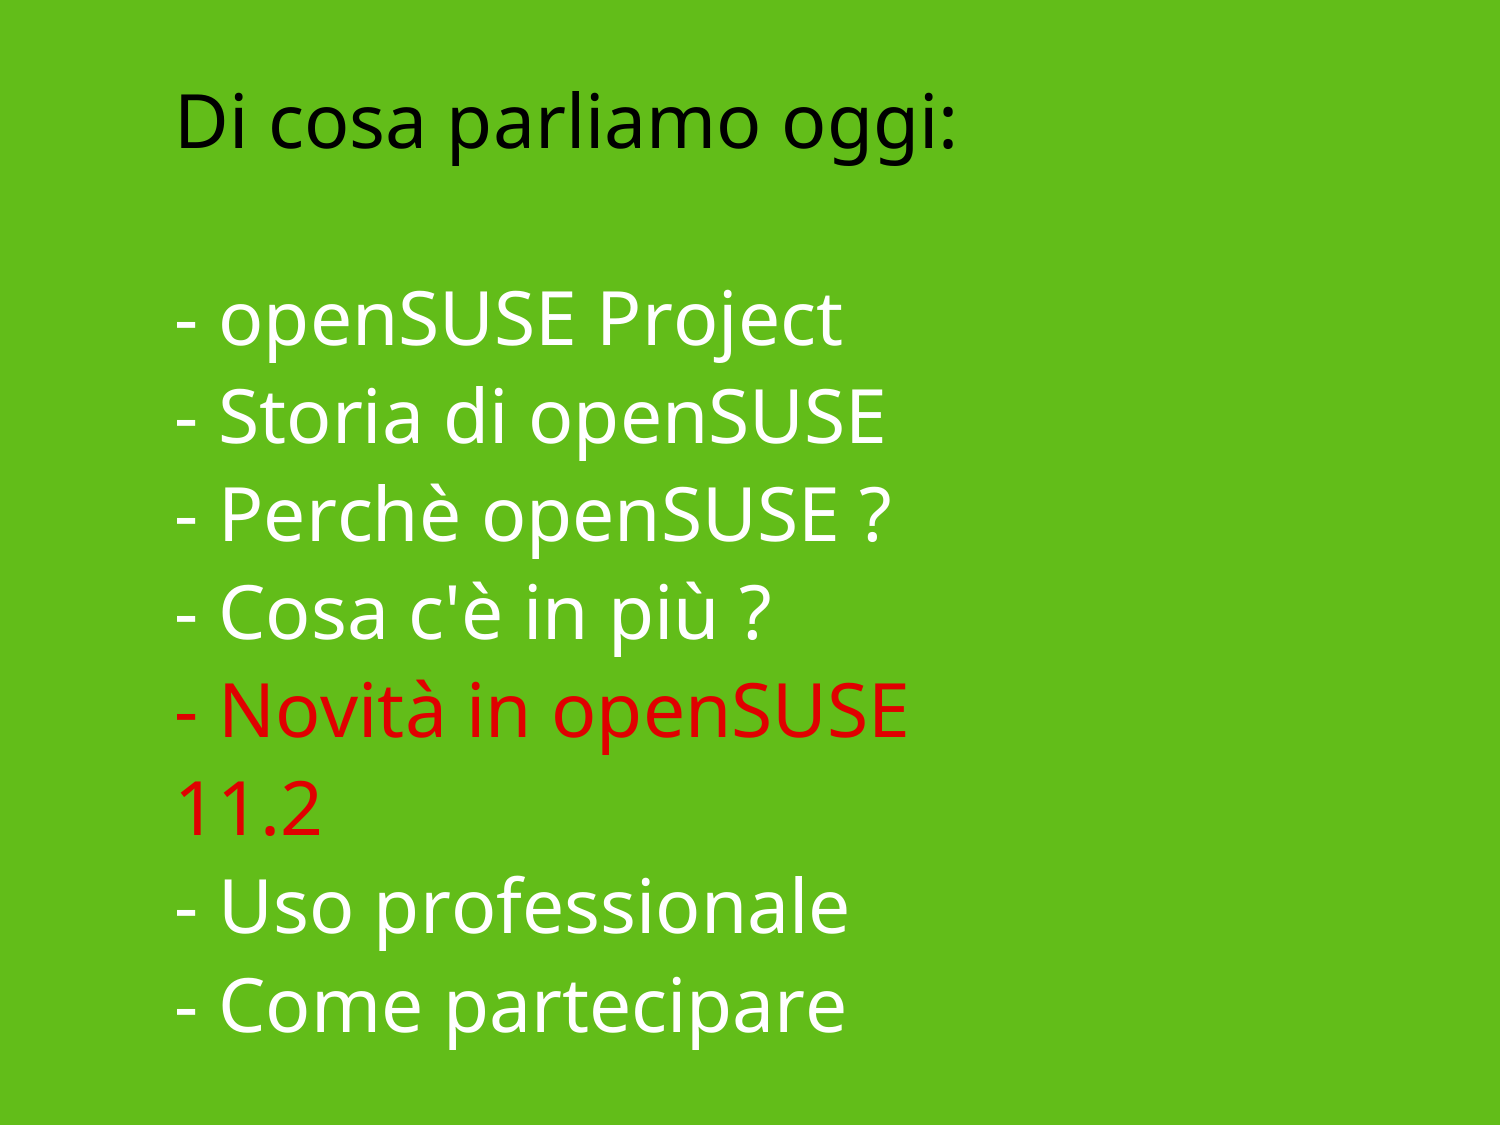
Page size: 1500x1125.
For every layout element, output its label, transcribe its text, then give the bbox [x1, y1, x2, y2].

title Di cosa parliamo oggi: - openSUSE Project - Storia di openSUSE - Perchè openSUSE ? - Cosa c'è in più ? - Novità in openSUSE 11.2 - Uso professionale - Come partecipare [66, 59, 975, 1063]
